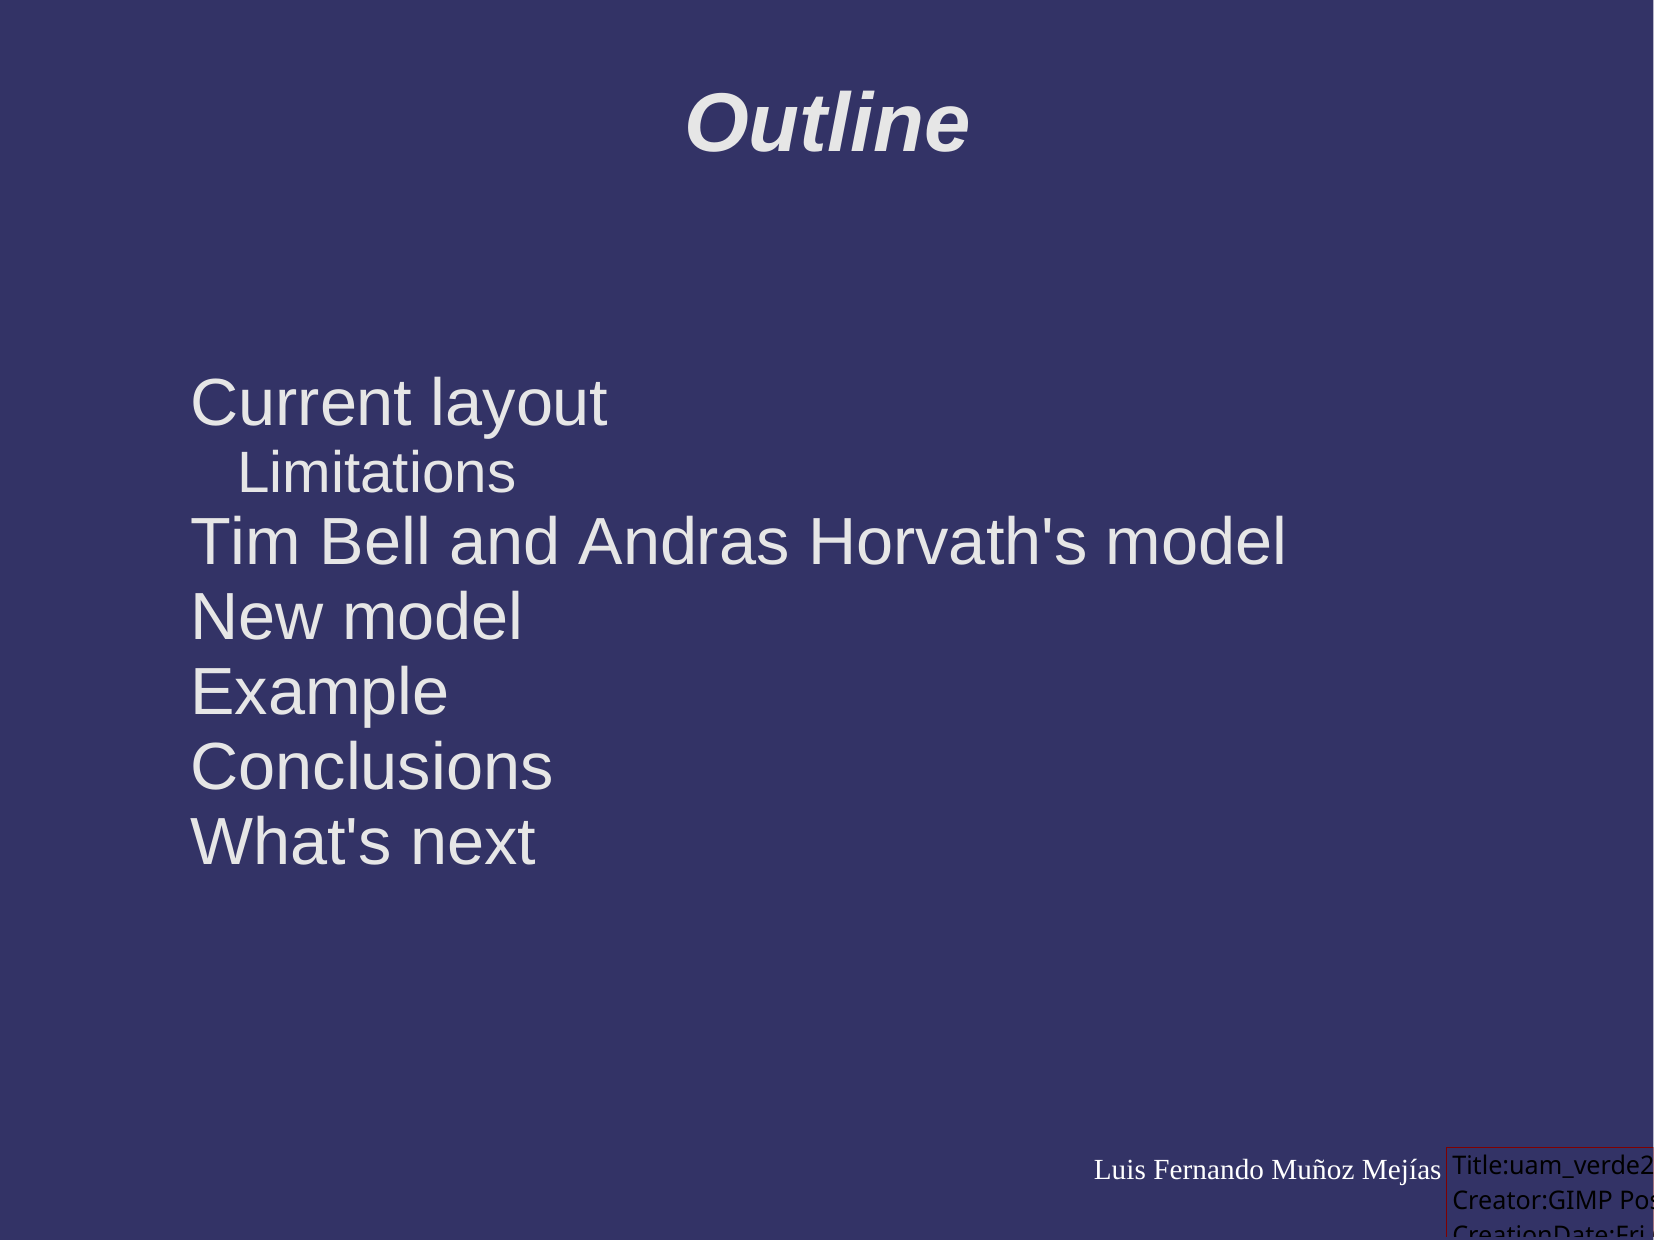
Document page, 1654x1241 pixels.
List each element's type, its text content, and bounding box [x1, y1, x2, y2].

title Outline [121, 19, 1534, 227]
list Current layout Limitations Tim Bell and Andras Horvath's model New model Example Conclusions What's next [178, 364, 1570, 1147]
